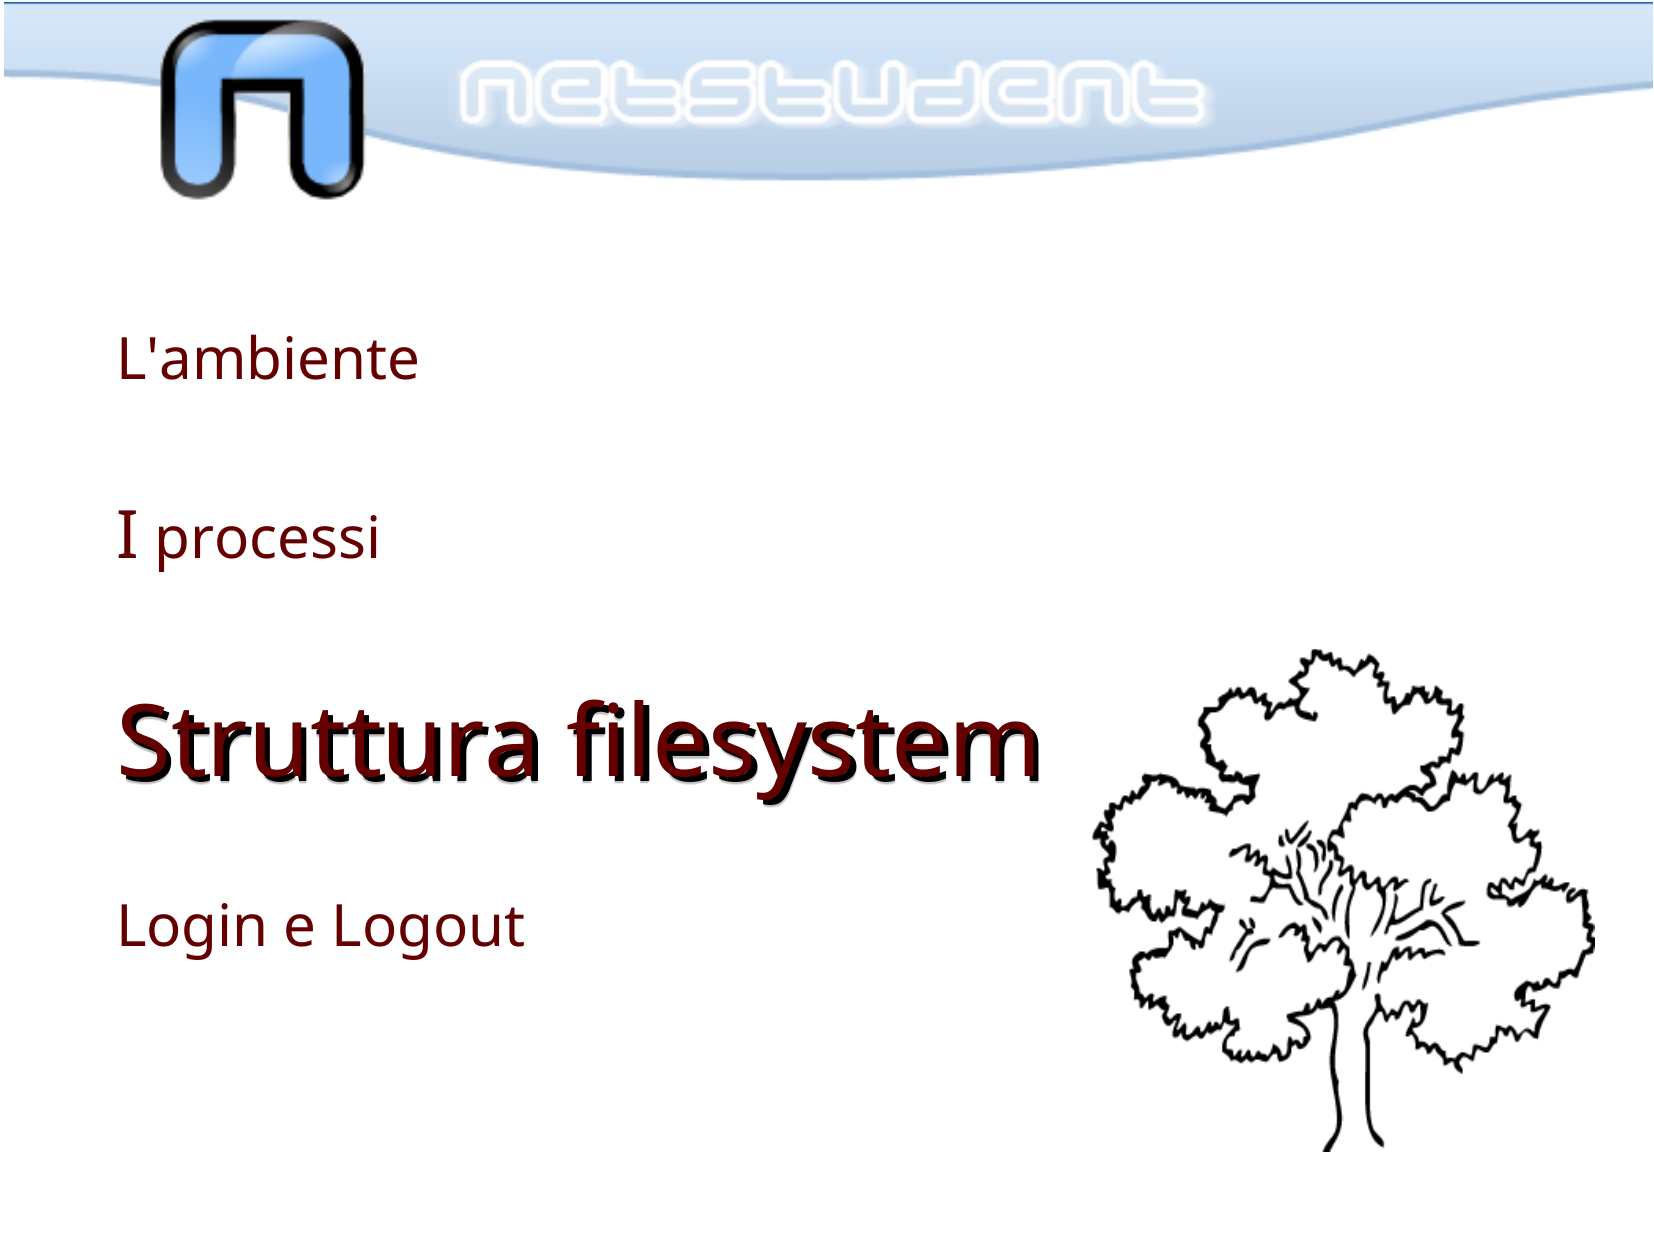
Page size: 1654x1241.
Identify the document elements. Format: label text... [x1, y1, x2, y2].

title L'ambiente I processi Struttura filesystem Login e Logout [110, 357, 1211, 924]
picture [0, 0, 1654, 1241]
